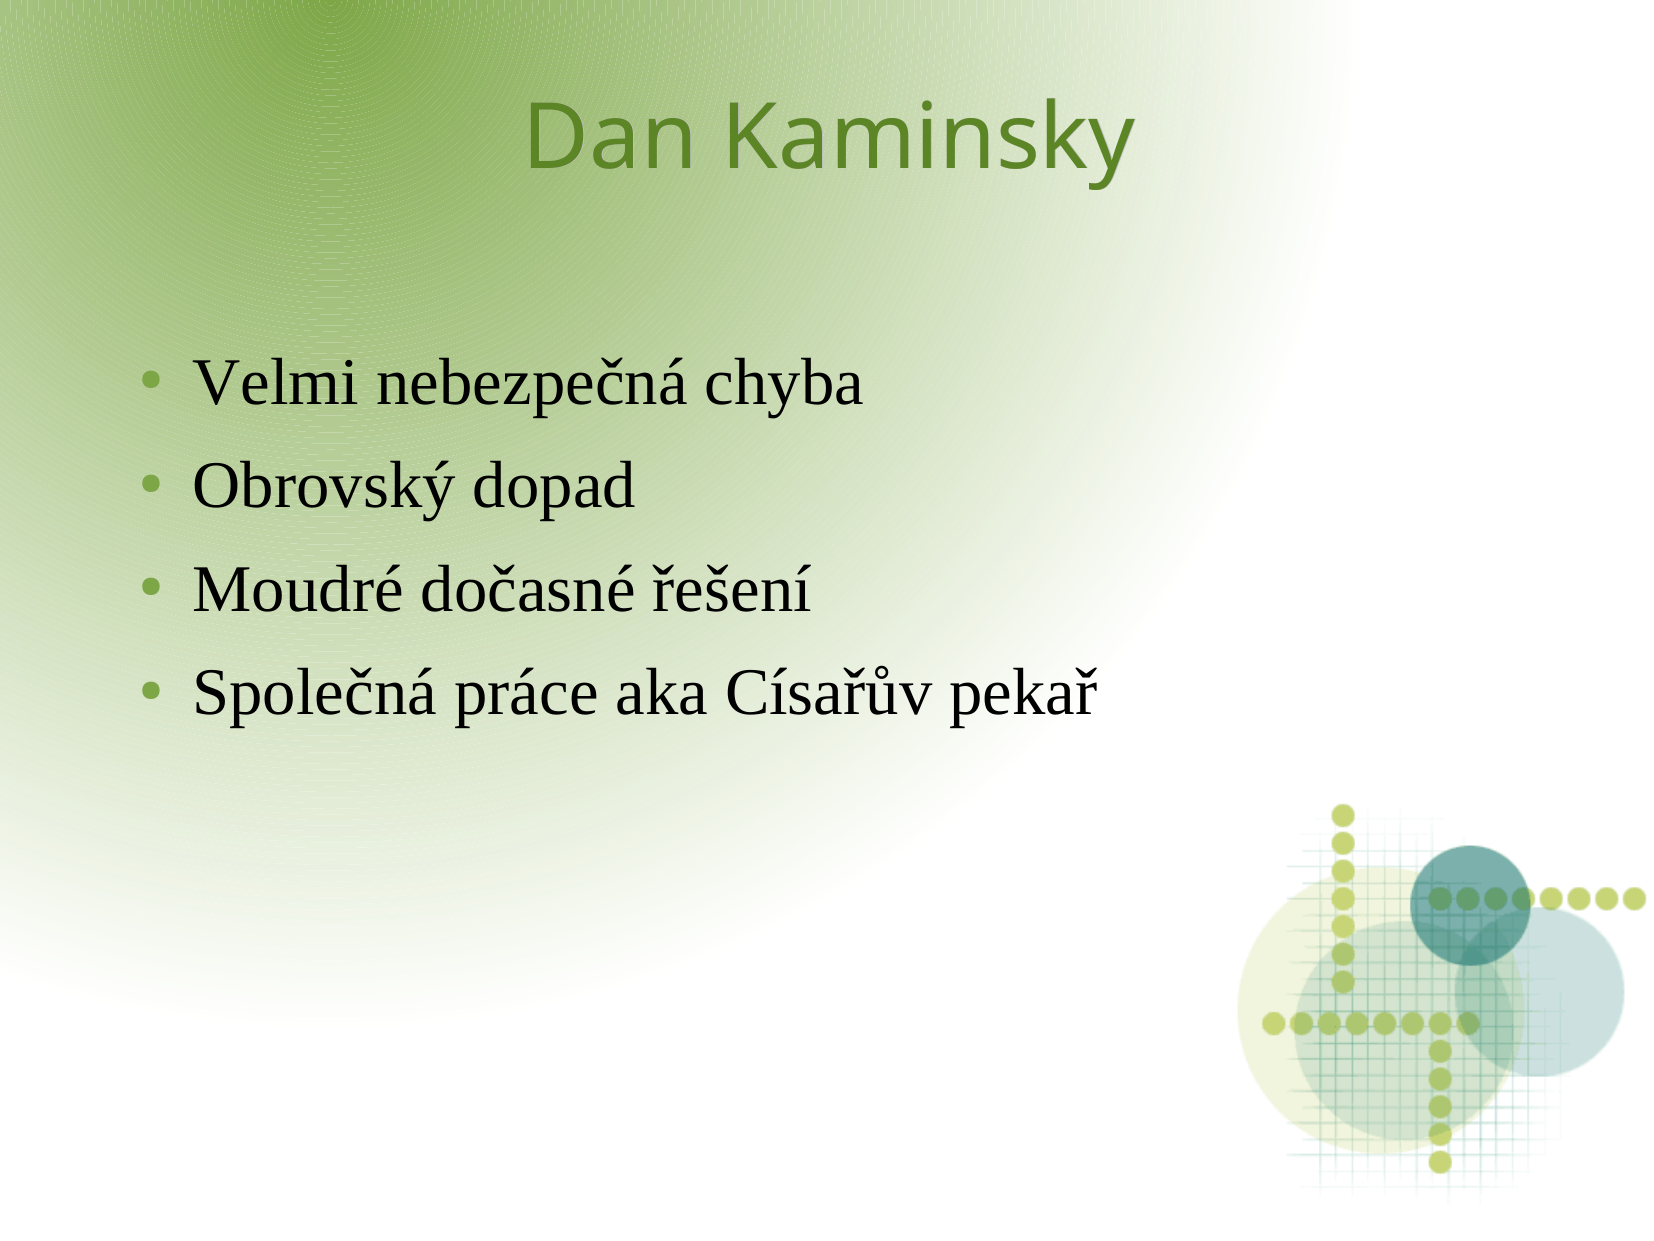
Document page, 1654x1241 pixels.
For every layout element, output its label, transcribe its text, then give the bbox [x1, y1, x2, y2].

picture [1224, 792, 1654, 1211]
list Velmi nebezpečná chyba Obrovský dopad Moudré dočasné řešení Společná práce aka Císařův pekař [121, 344, 1534, 1127]
title Dan Kaminsky [123, 29, 1536, 237]
